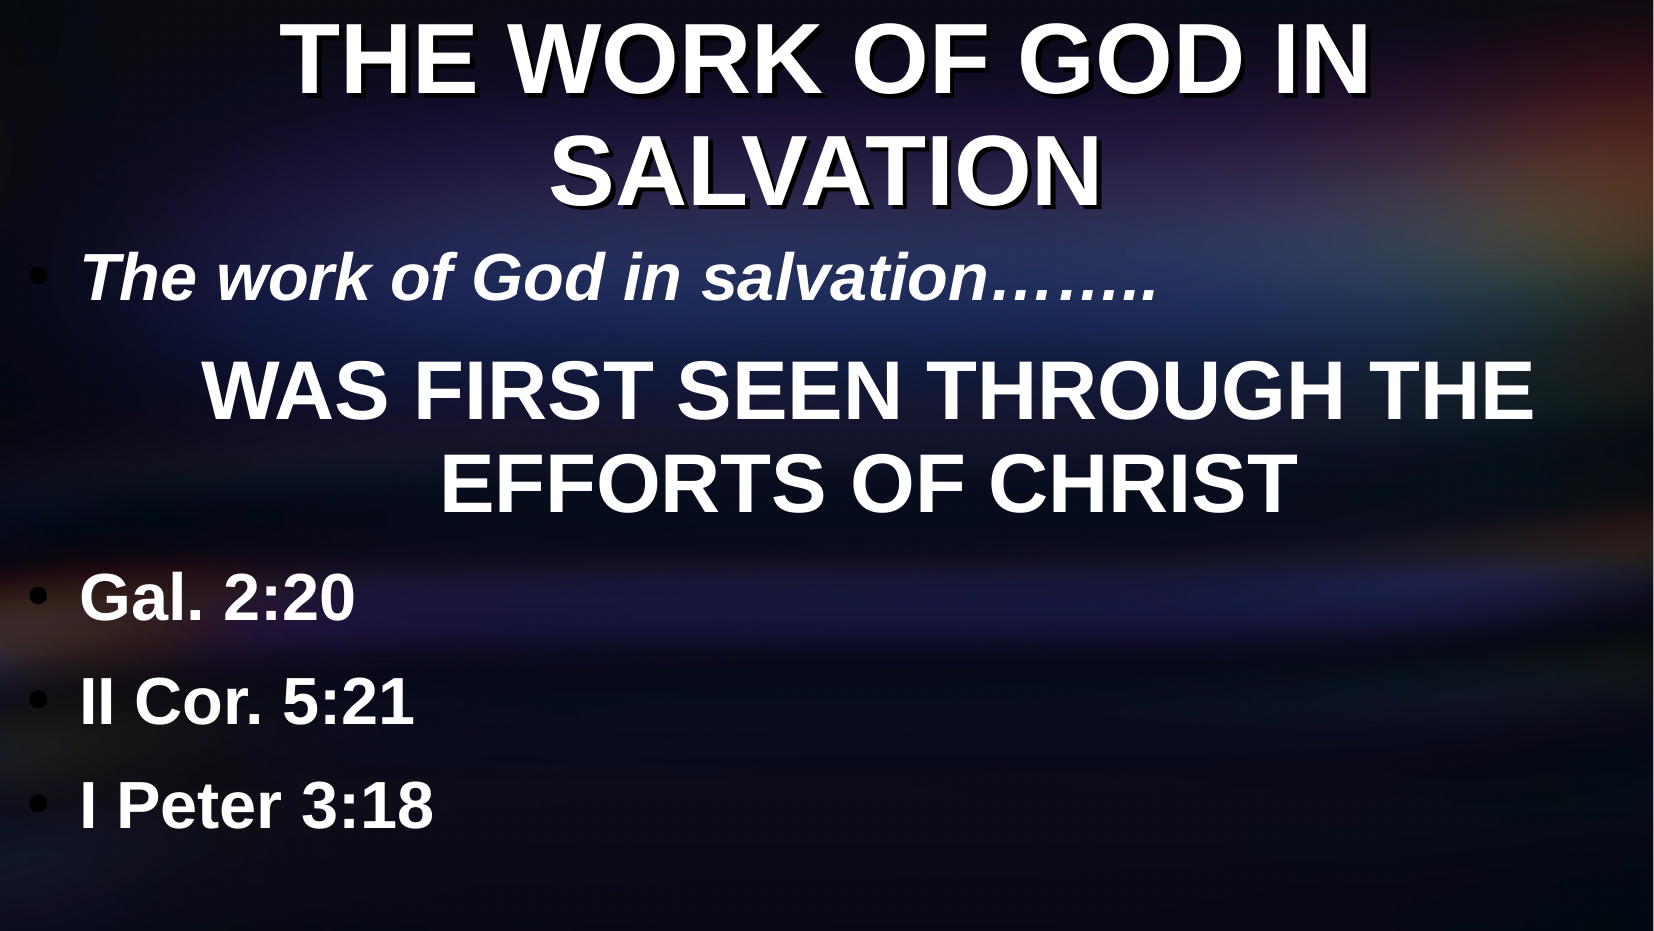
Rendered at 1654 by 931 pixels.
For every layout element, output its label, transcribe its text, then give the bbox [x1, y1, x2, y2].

picture [0, 0, 1654, 931]
title THE WORK OF GOD IN SALVATION [82, 2, 1571, 227]
list The work of God in salvation…….. WAS FIRST SEEN THROUGH THE EFFORTS OF CHRIST Gal. 2:20 II Cor. 5:21 I Peter 3:18 [8, 240, 1654, 931]
